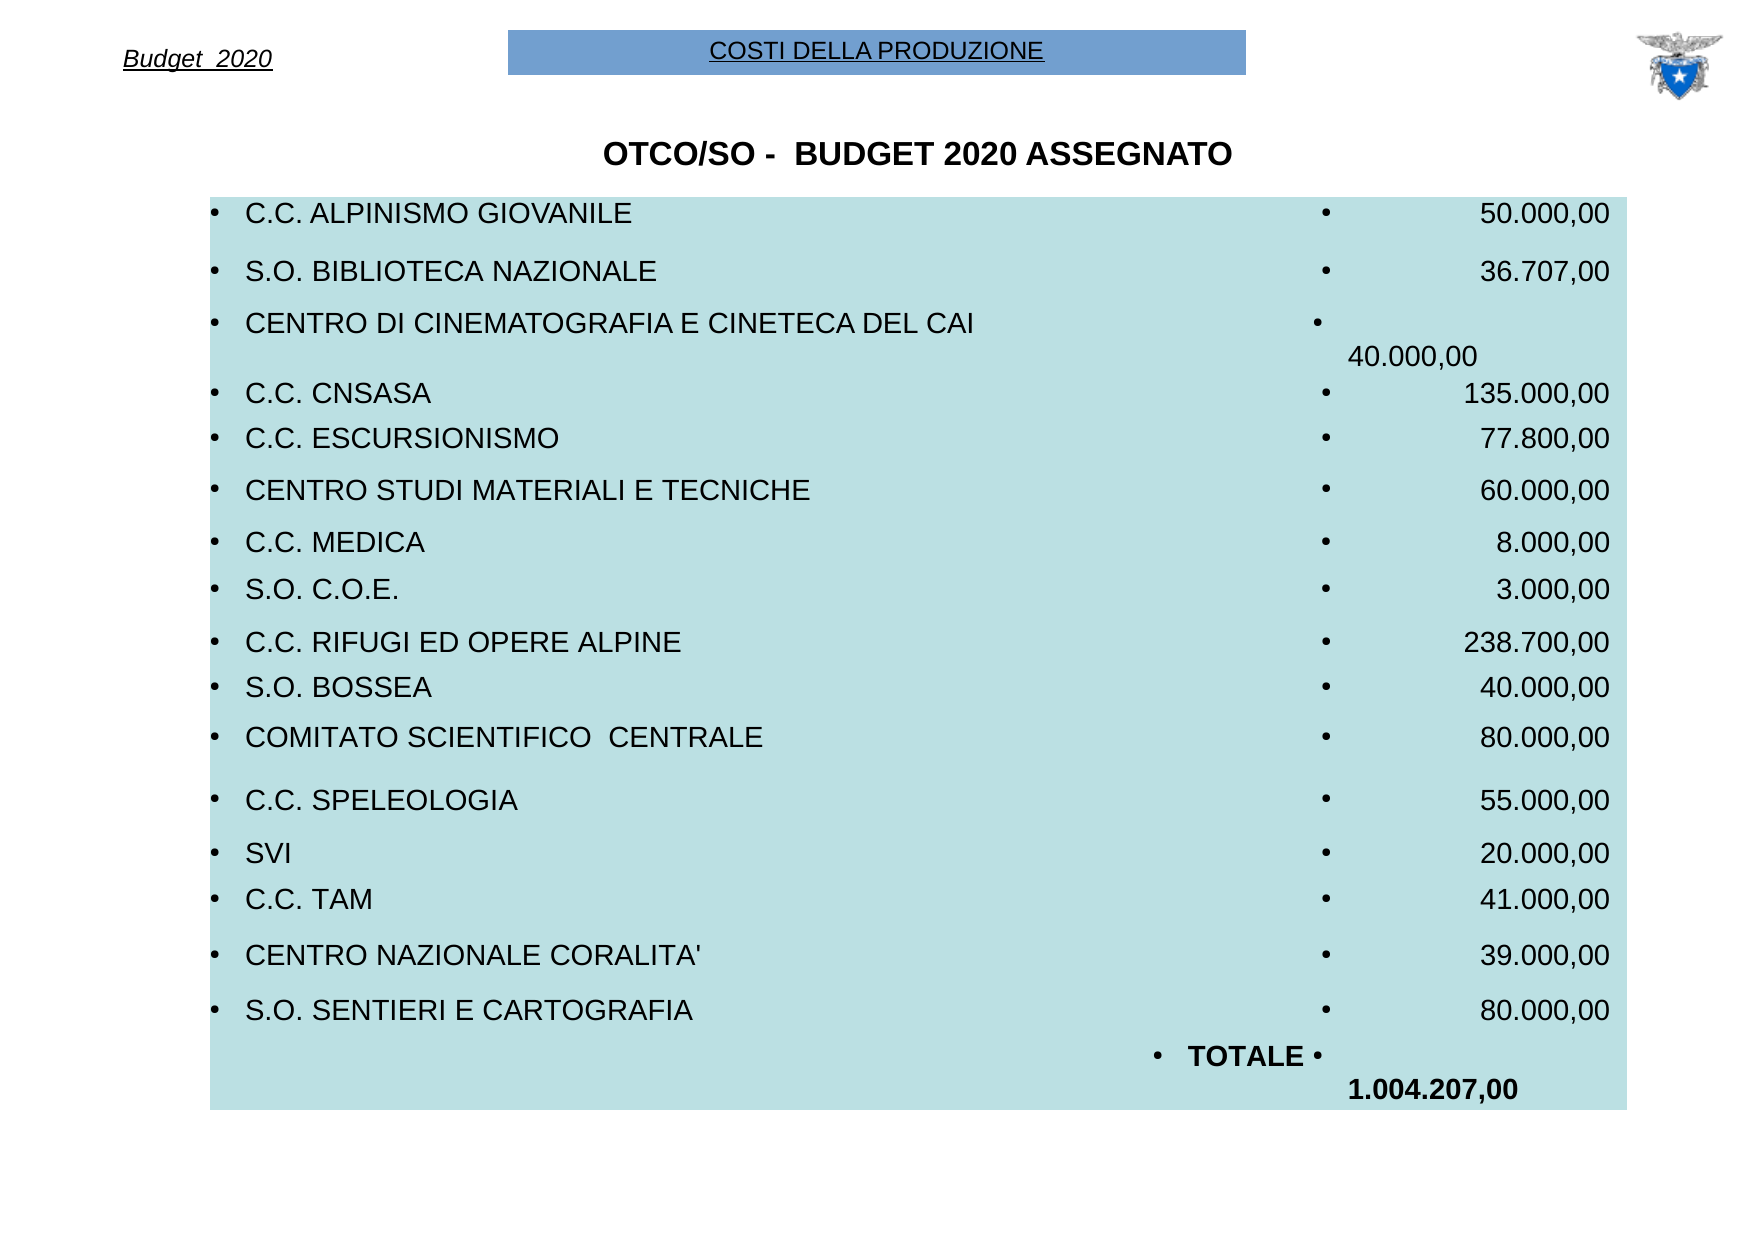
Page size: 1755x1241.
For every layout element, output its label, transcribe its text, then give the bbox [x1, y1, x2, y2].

table_cell COMITATO SCIENTIFICO CENTRALE [210, 721, 1313, 784]
table_cell C.C. RIFUGI ED OPERE ALPINE [210, 626, 1313, 671]
table_cell 60.000,00 [1313, 474, 1627, 526]
table_cell CENTRO STUDI MATERIALI E TECNICHE [210, 474, 1313, 526]
table_cell C.C. MEDICA [210, 526, 1313, 573]
table_cell S.O. BIBLIOTECA NAZIONALE [210, 255, 1313, 307]
picture [1633, 29, 1728, 108]
table_cell CENTRO NAZIONALE CORALITA' [210, 939, 1313, 994]
table_cell 238.700,00 [1313, 626, 1627, 671]
table_cell TOTALE [210, 1040, 1313, 1110]
table_header 50.000,00 [1313, 197, 1627, 255]
table_cell 39.000,00 [1313, 939, 1627, 994]
table_cell 80.000,00 [1313, 994, 1627, 1040]
table_cell 40.000,00 [1313, 307, 1627, 377]
table_cell C.C. CNSASA [210, 377, 1313, 422]
table_cell 20.000,00 [1313, 837, 1627, 883]
table_cell 1.004.207,00 [1313, 1040, 1627, 1110]
table_cell SVI [210, 837, 1313, 883]
table_cell S.O. BOSSEA [210, 671, 1313, 721]
table_cell 80.000,00 [1313, 721, 1627, 784]
text_box Budget 2020 [50, 35, 346, 82]
table_cell 135.000,00 [1313, 377, 1627, 422]
table_cell 77.800,00 [1313, 422, 1627, 474]
table_cell C.C. ESCURSIONISMO [210, 422, 1313, 474]
text_box OTCO/SO - BUDGET 2020 ASSEGNATO [263, 125, 1574, 180]
table_cell 8.000,00 [1313, 526, 1627, 573]
table_header COSTI DELLA PRODUZIONE [508, 30, 1246, 75]
table_cell C.C. TAM [210, 883, 1313, 939]
table_header C.C. ALPINISMO GIOVANILE [210, 197, 1313, 255]
table_cell 41.000,00 [1313, 883, 1627, 939]
table_cell S.O. SENTIERI E CARTOGRAFIA [210, 994, 1313, 1040]
table_cell 40.000,00 [1313, 671, 1627, 721]
table_cell 55.000,00 [1313, 784, 1627, 837]
table_cell 36.707,00 [1313, 255, 1627, 307]
table_cell C.C. SPELEOLOGIA [210, 784, 1313, 837]
table_cell S.O. C.O.E. [210, 573, 1313, 626]
table_cell 3.000,00 [1313, 573, 1627, 626]
table_cell CENTRO DI CINEMATOGRAFIA E CINETECA DEL CAI [210, 307, 1313, 377]
